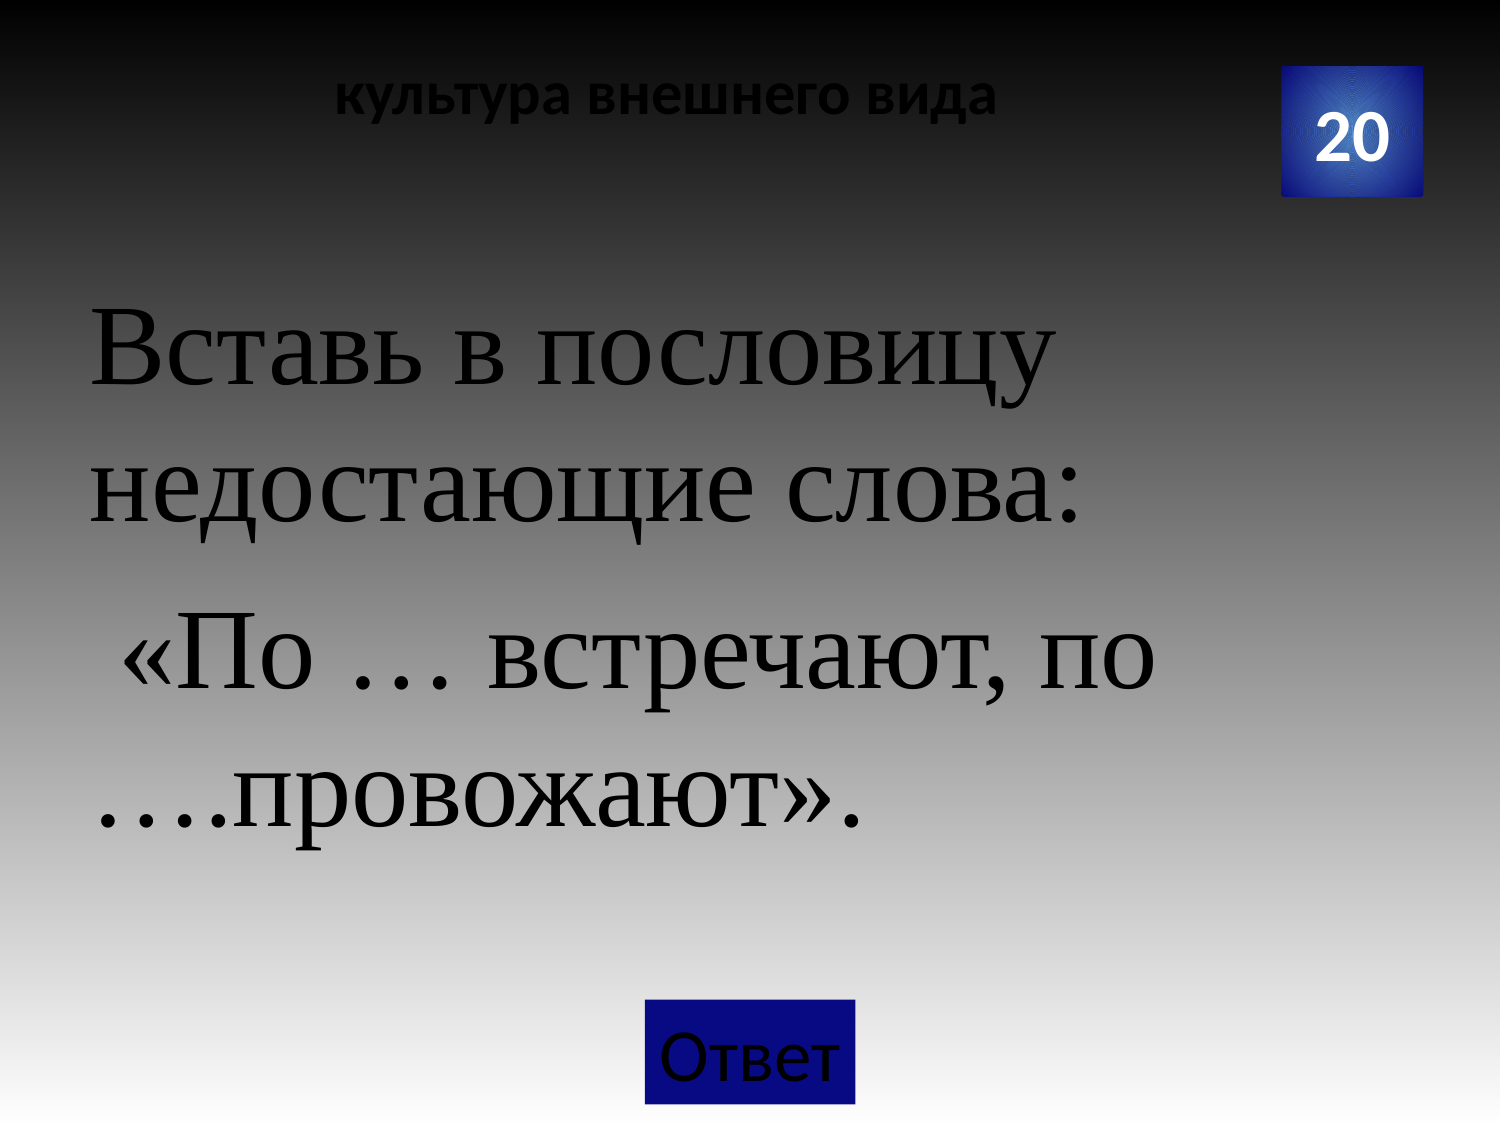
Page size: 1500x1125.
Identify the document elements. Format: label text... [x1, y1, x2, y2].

text_box 20 [1281, 66, 1424, 197]
list Вставь в пословицу недостающие слова: «По … встречают, по ….провожают». [75, 262, 1425, 1000]
title культура внешнего вида [75, 45, 1258, 233]
